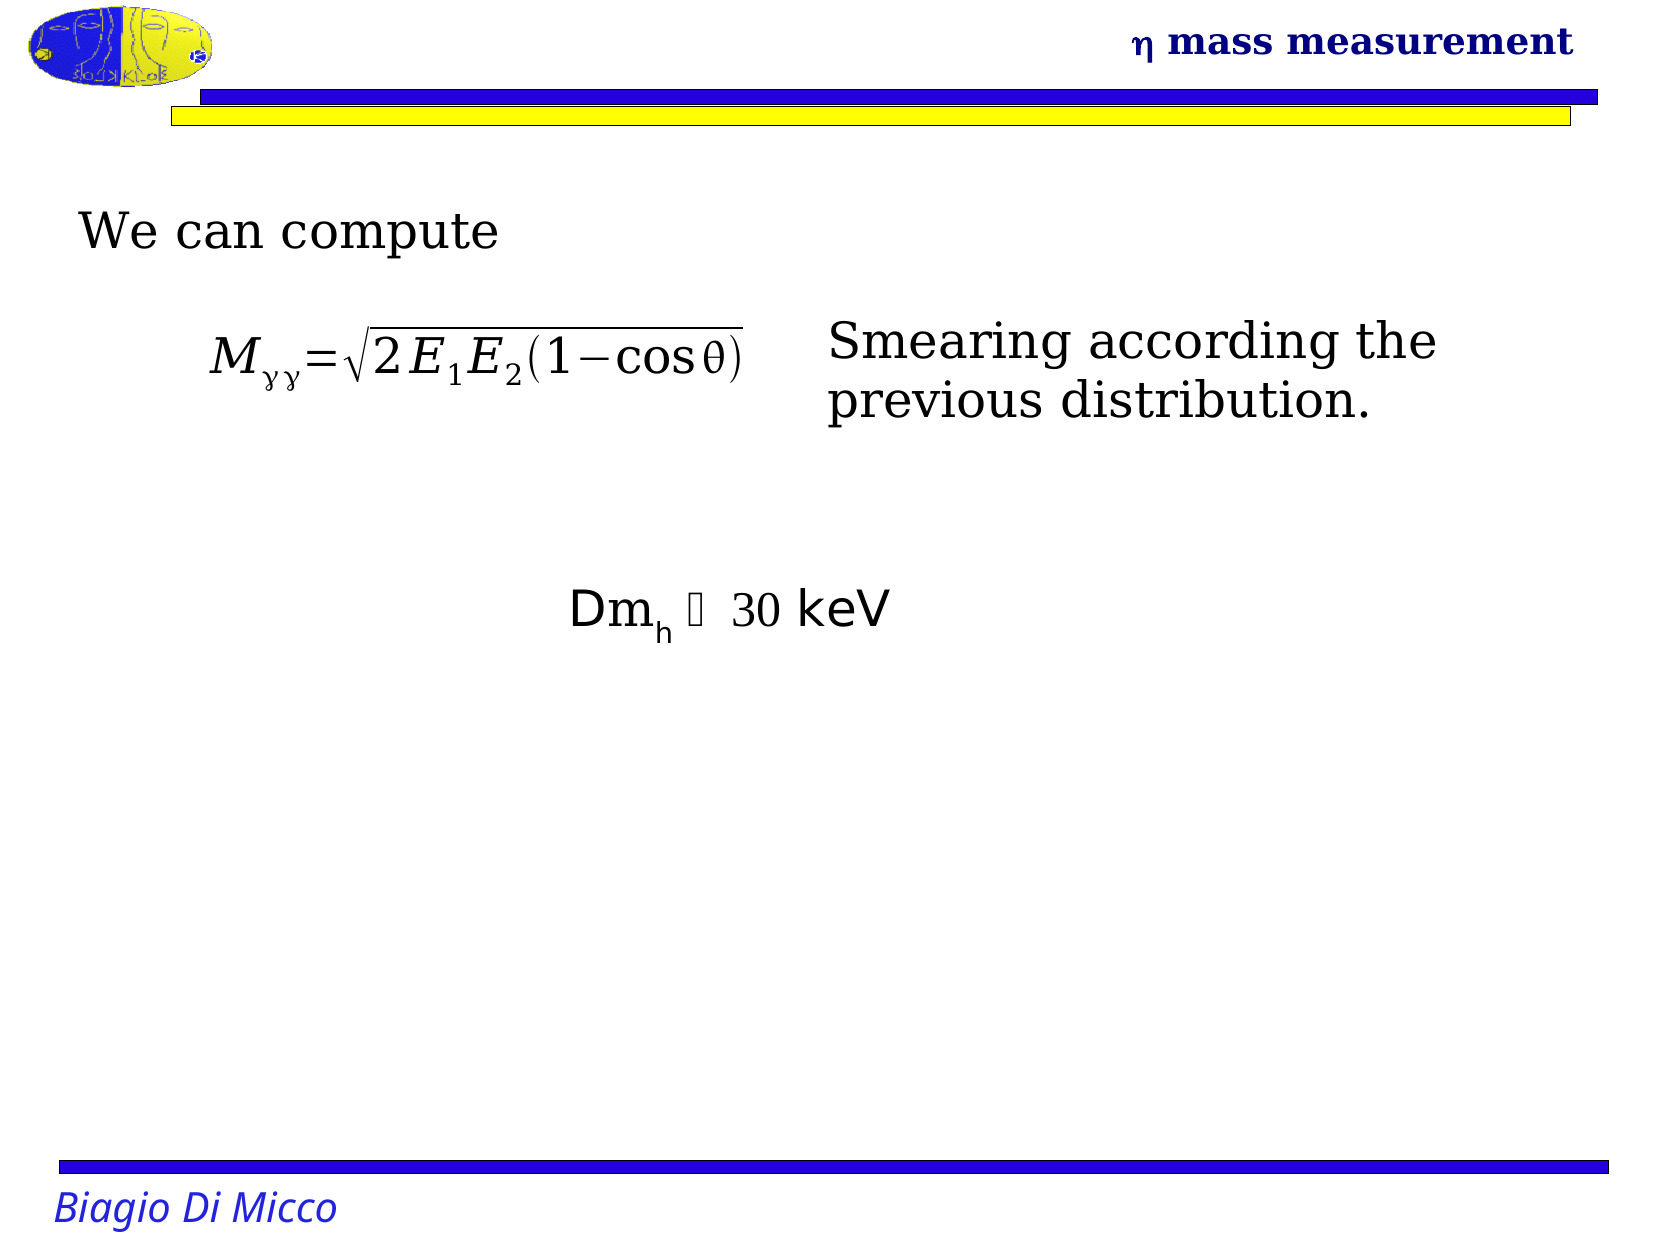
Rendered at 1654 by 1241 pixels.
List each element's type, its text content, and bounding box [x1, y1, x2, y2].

text_box We can compute [78, 202, 1520, 319]
text_box Smearing according the previous distribution. [827, 312, 1496, 430]
chart [197, 324, 757, 397]
picture [20, 2, 220, 89]
text_box Dmh  30 keV [568, 580, 1550, 652]
